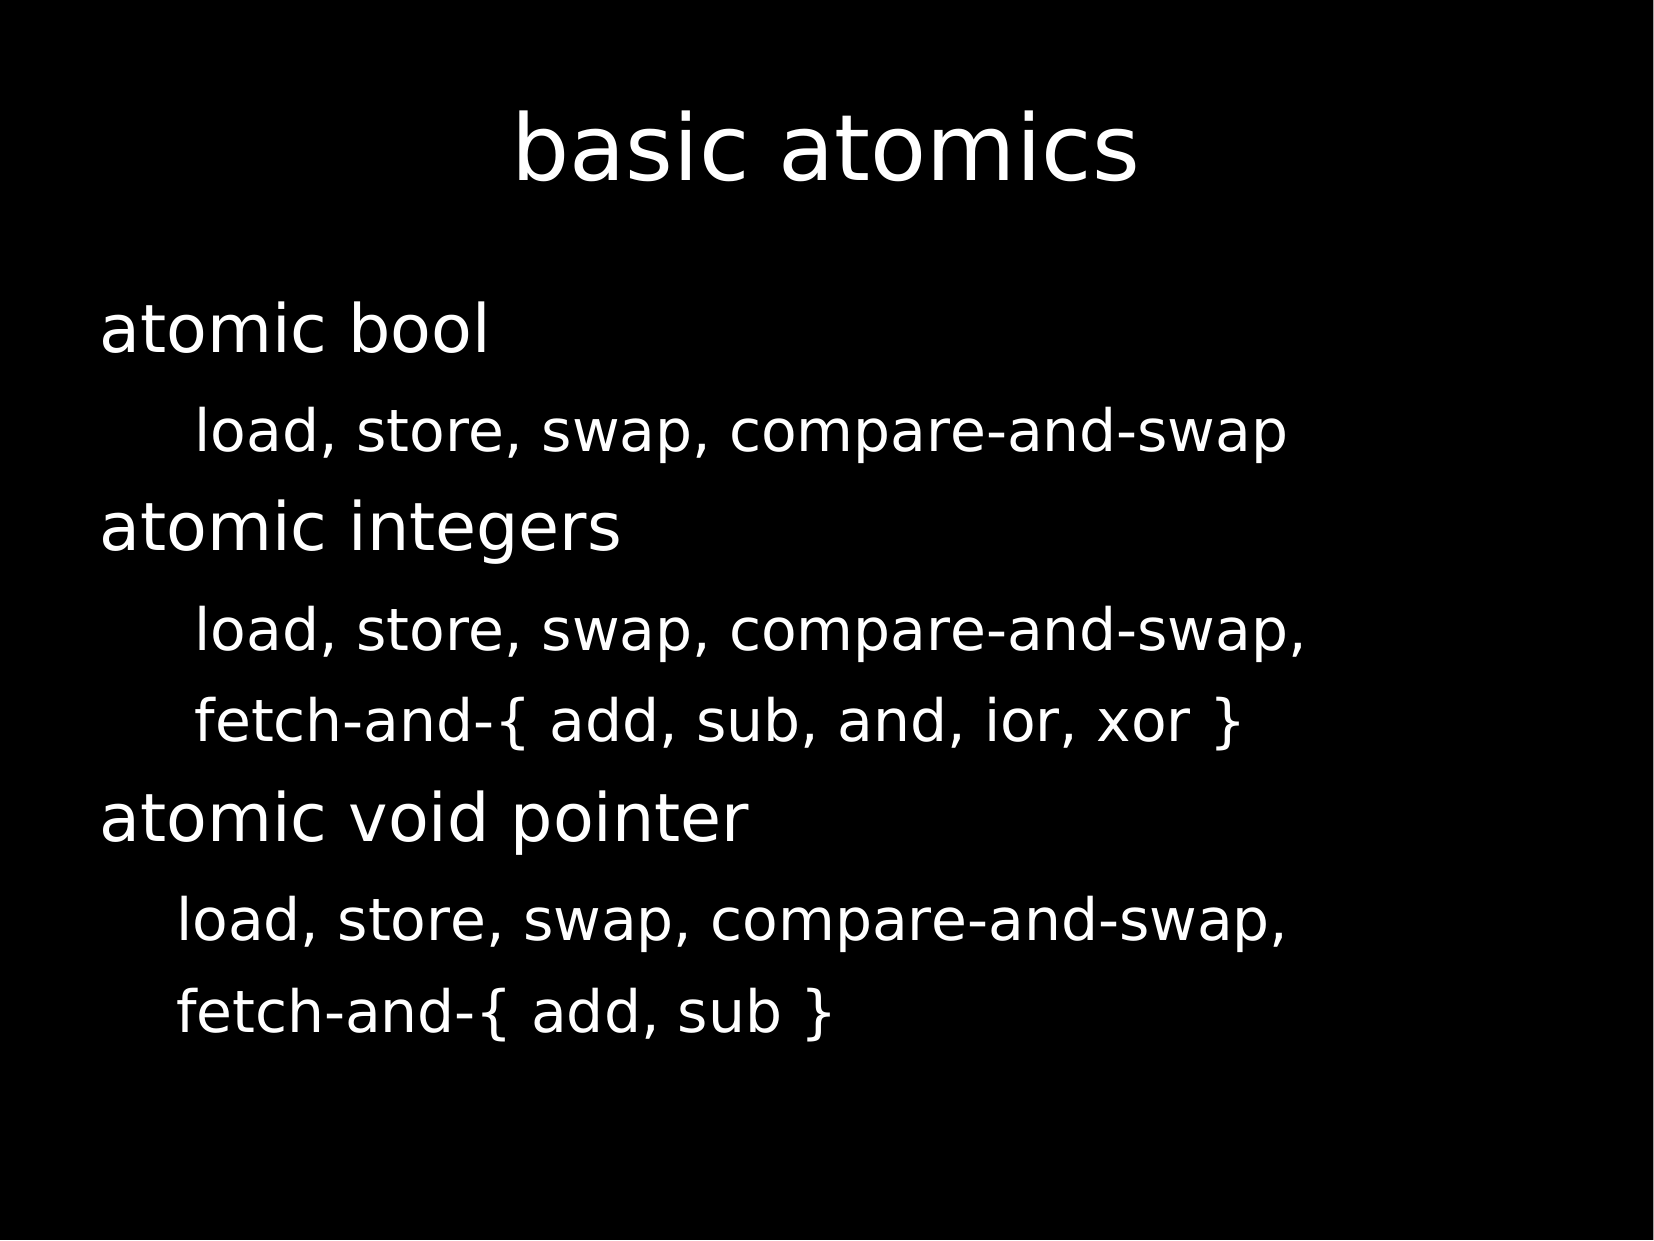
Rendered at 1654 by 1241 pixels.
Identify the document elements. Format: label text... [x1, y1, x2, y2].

title basic atomics [82, 46, 1570, 259]
list atomic bool load, store, swap, compare-and-swap atomic integers load, store, swap, compare-and-swap, fetch-and-{ add, sub, and, ior, xor } atomic void pointer load, store, swap, compare-and-swap, fetch-and-{ add, sub } [82, 290, 1570, 1137]
